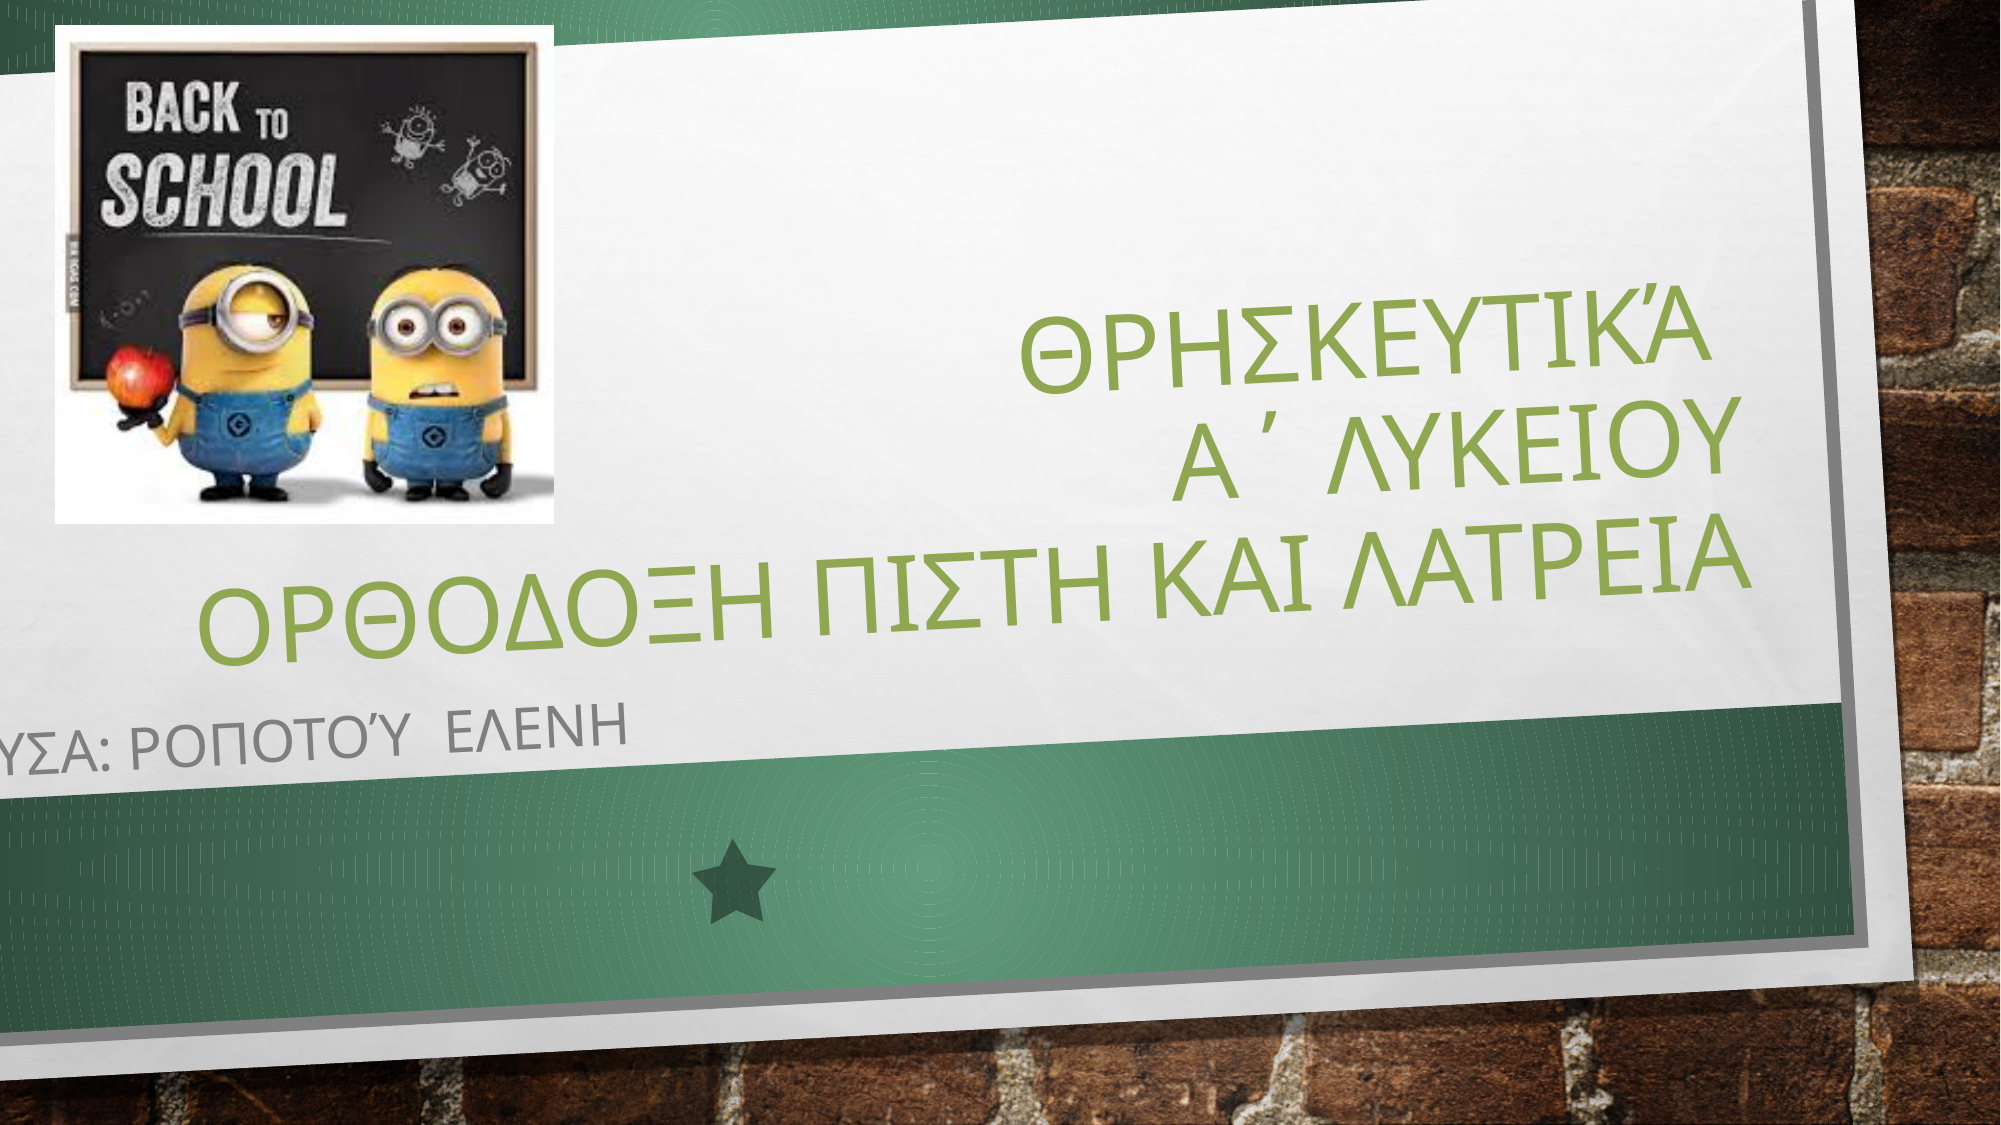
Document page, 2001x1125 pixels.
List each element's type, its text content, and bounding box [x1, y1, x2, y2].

title Θρησκευτικά α΄ λυκειου ορθοδοξη πιστη και λατρεια [172, 161, 1781, 686]
subtitle διδασκουσα: Ροποτού ελενη [0, 626, 1338, 758]
picture [55, 25, 554, 524]
